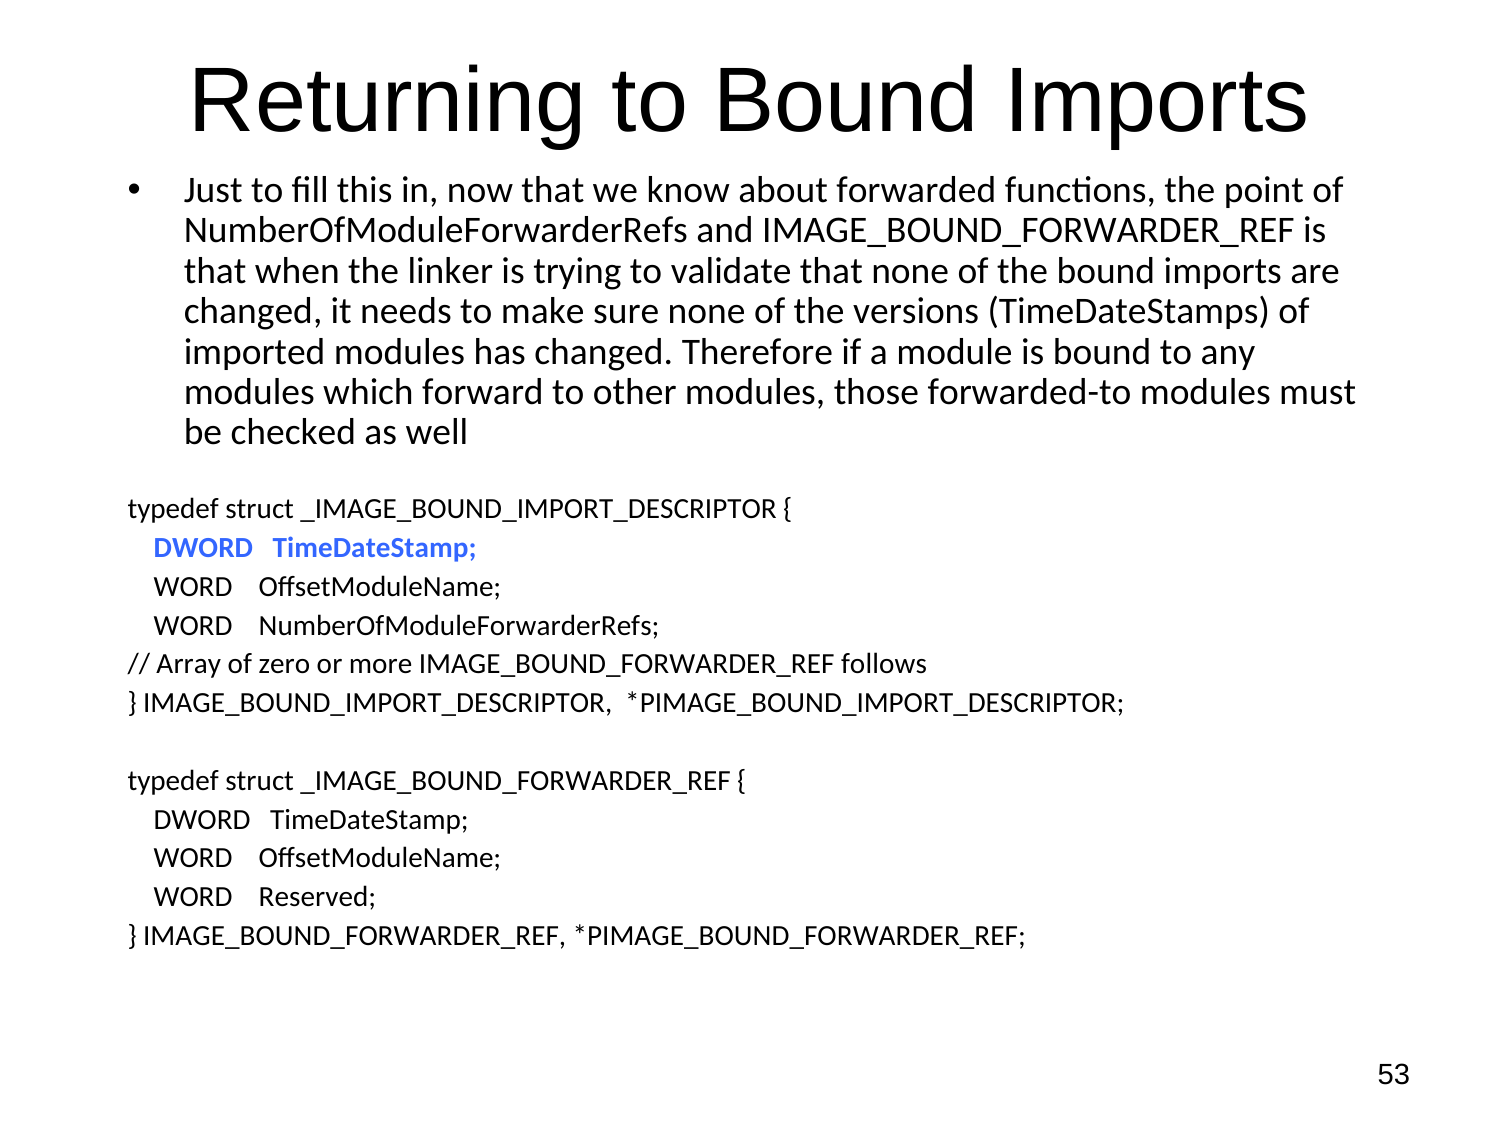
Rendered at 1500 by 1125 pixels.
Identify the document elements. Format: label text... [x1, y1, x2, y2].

title Returning to Bound Imports [75, 1, 1426, 189]
list Just to fill this in, now that we know about forwarded functions, the point of NumberOfModuleForwarderRefs and IMAGE_BOUND_FORWARDER_REF is that when the linker is trying to validate that none of the bound imports are changed, it needs to make sure none of the versions (TimeDateStamps) of imported modules has changed. Therefore if a module is bound to any modules which forward to other modules, those forwarded-to modules must be checked as well typedef struct _IMAGE_BOUND_IMPORT_DESCRIPTOR { DWORD TimeDateStamp; WORD OffsetModuleName; WORD NumberOfModuleForwarderRefs; // Array of zero or more IMAGE_BOUND_FORWARDER_REF follows } IMAGE_BOUND_IMPORT_DESCRIPTOR, *PIMAGE_BOUND_IMPORT_DESCRIPTOR; typedef struct _IMAGE_BOUND_FORWARDER_REF { DWORD TimeDateStamp; WORD OffsetModuleName; WORD Reserved; } IMAGE_BOUND_FORWARDER_REF, *PIMAGE_BOUND_FORWARDER_REF; [112, 162, 1388, 963]
text_box <number> [1074, 1042, 1426, 1103]
